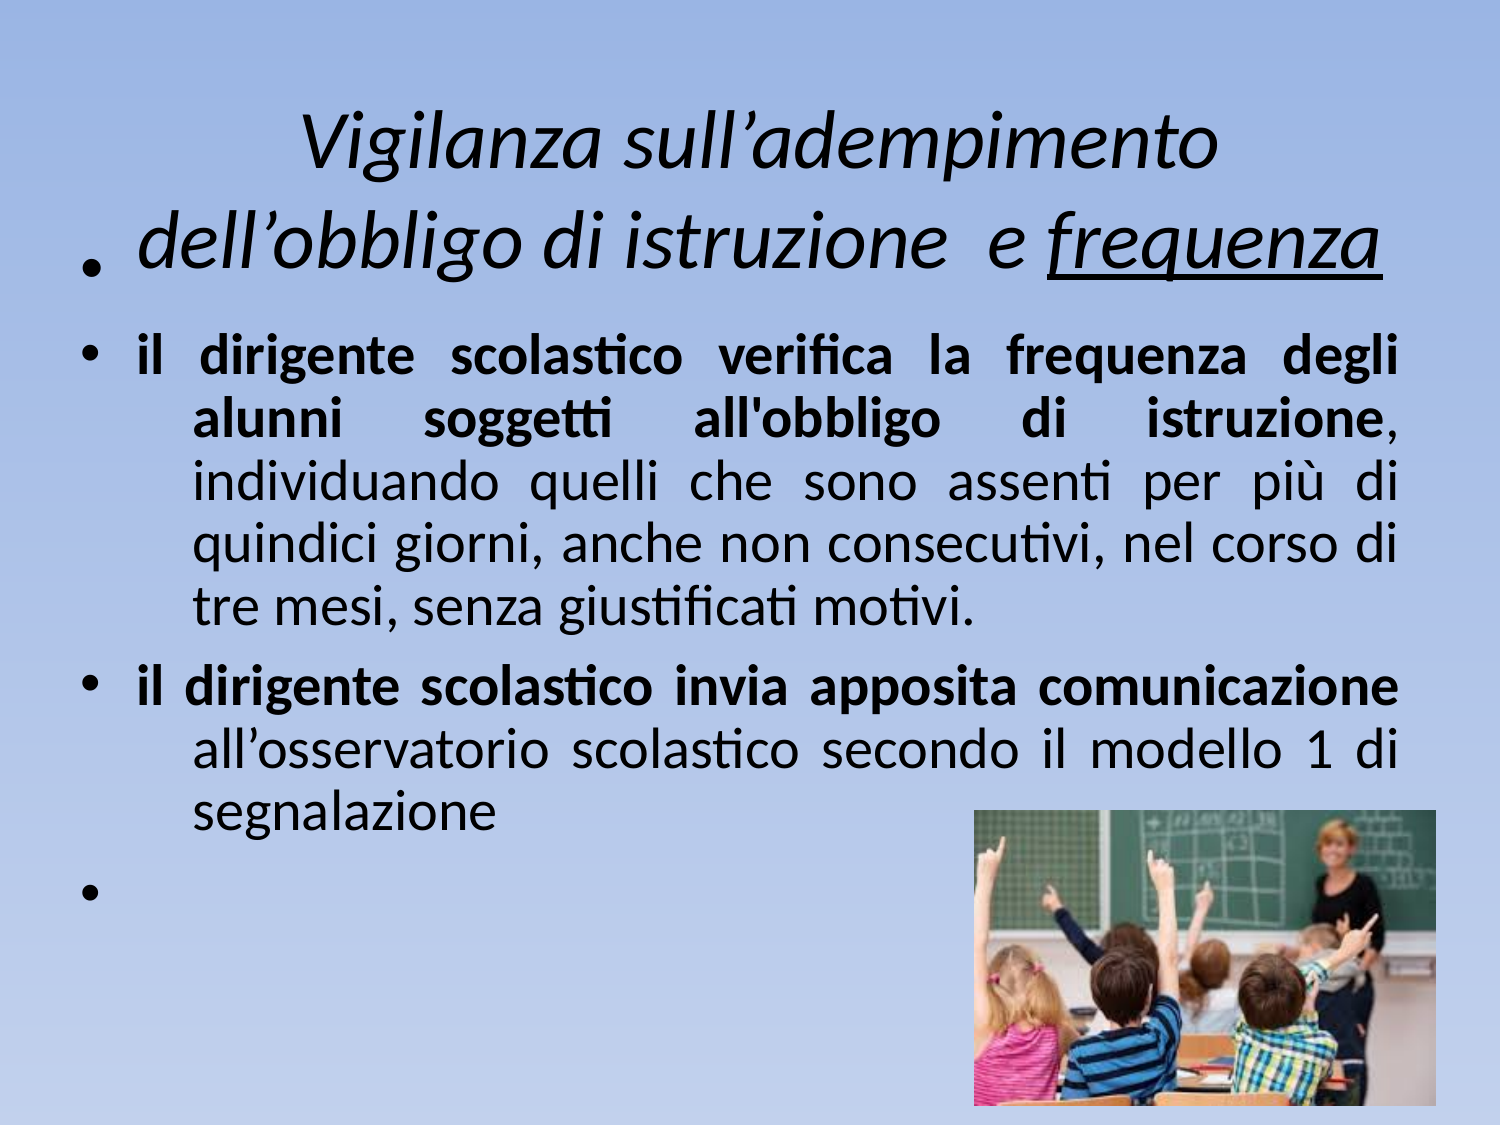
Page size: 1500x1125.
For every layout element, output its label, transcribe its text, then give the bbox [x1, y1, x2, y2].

list il dirigente scolastico verifica la frequenza degli alunni soggetti all'obbligo di istruzione, individuando quelli che sono assenti per più di quindici giorni, anche non consecutivi, nel corso di tre mesi, senza giustificati motivi. il dirigente scolastico invia apposita comunicazione all’osservatorio scolastico secondo il modello 1 di segnalazione [64, 219, 1415, 963]
picture [974, 810, 1436, 1106]
title Vigilanza sull’adempimento dell’obbligo di istruzione e frequenza [85, 78, 1436, 266]
